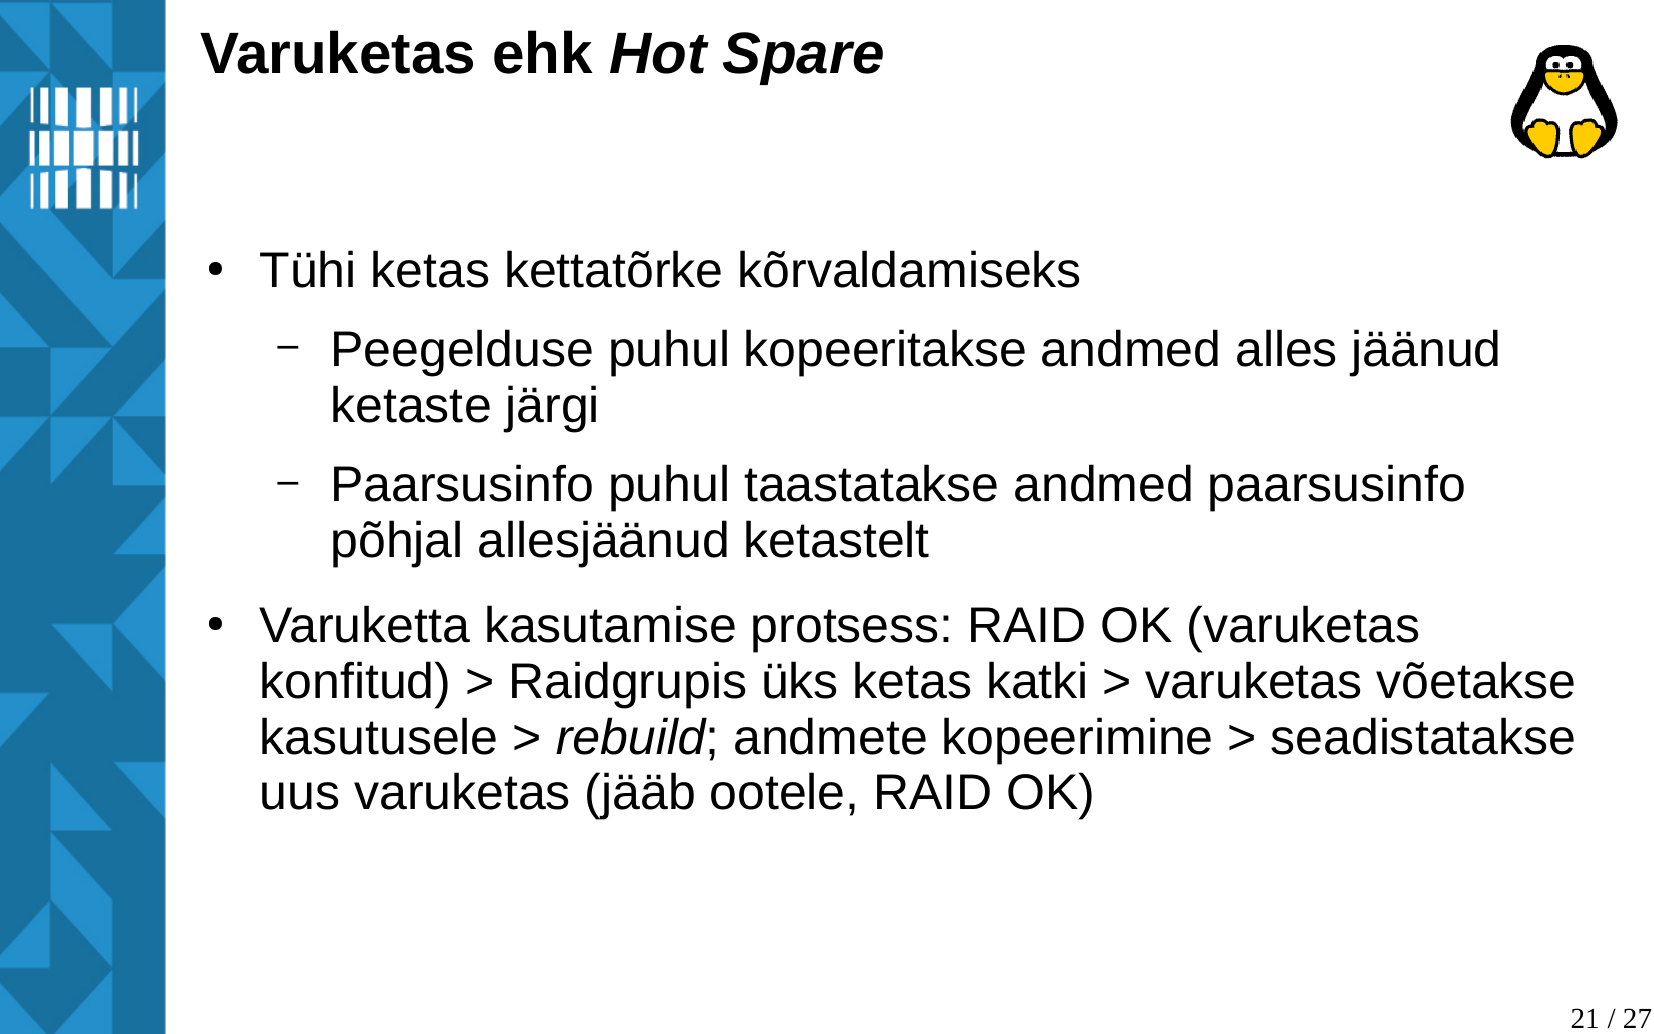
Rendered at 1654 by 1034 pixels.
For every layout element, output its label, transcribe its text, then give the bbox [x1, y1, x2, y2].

title Varuketas ehk Hot Spare [200, 11, 1473, 95]
list Tühi ketas kettatõrke kõrvaldamiseks Peegelduse puhul kopeeritakse andmed alles jäänud ketaste järgi Paarsusinfo puhul taastatakse andmed paarsusinfo põhjal allesjäänud ketastelt Varuketta kasutamise protsess: RAID OK (varuketas konfitud) > Raidgrupis üks ketas katki > varuketas võetakse kasutusele > rebuild; andmete kopeerimine > seadistatakse uus varuketas (jääb ootele, RAID OK) [188, 241, 1607, 924]
picture [1473, 11, 1654, 170]
